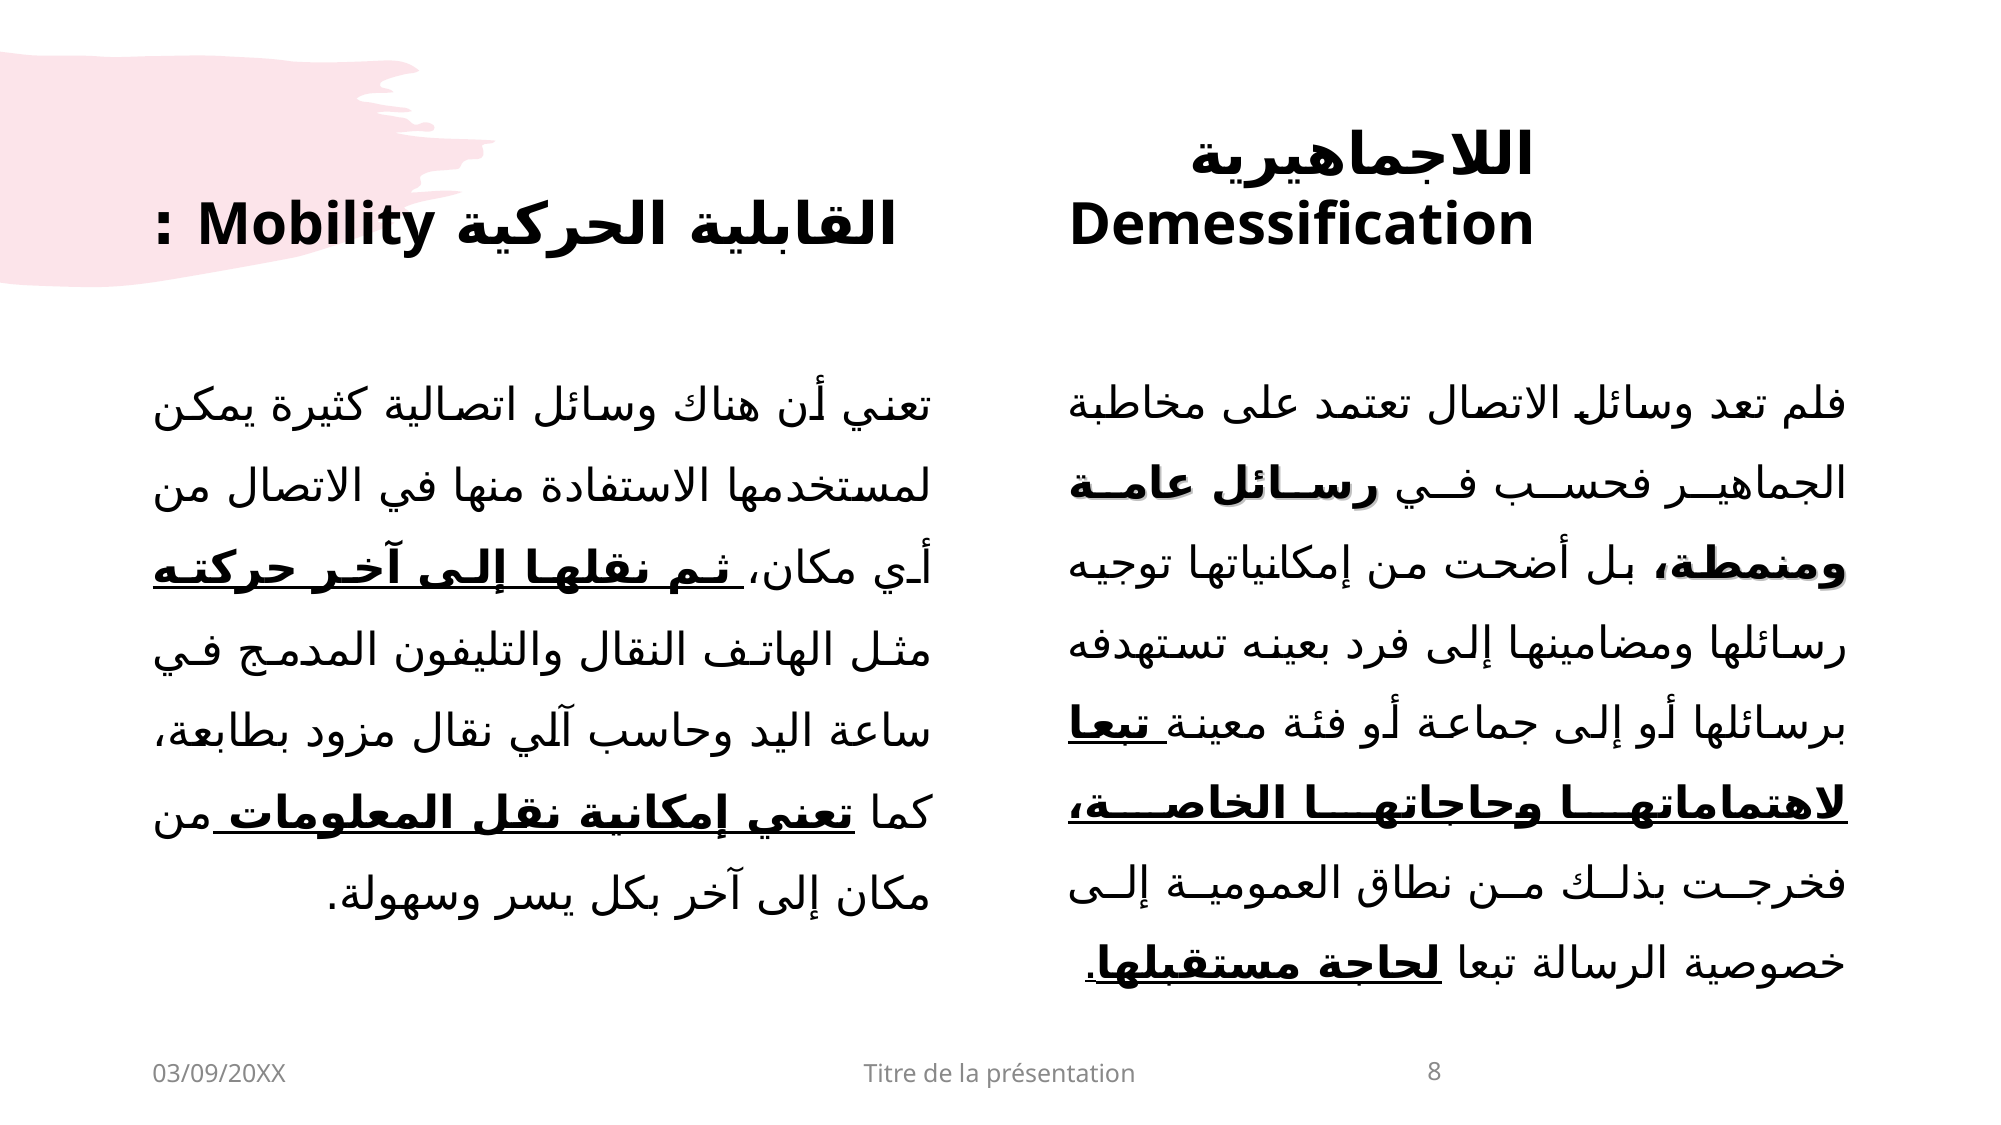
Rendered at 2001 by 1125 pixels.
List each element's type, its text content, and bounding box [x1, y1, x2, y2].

list القابلية الحركية Mobility : [137, 67, 948, 264]
text_box ‹#› [1412, 1042, 1863, 1103]
list تعني أن هناك وسائل اتصالية كثيرة يمكن لمستخدمها الاستفادة منها في الاتصال من أي مكان، ثم نقلها إلى آخر حركته مثل الهاتف النقال والتليفون المدمج في ساعة اليد وحاسب آلي نقال مزود بطابعة، كما تعني إمكانية نقل المعلومات من مكان إلى آخر بكل يسر وسهولة. [137, 339, 948, 1016]
list فلم تعد وسائل الاتصال تعتمد على مخاطبة الجماهير فحسب في رسائل عامة ومنمطة، بل أضحت من إمكانياتها توجيه رسائلها ومضامينها إلى فرد بعينه تستهدفه برسائلها أو إلى جماعة أو فئة معينة تبعا لاهتماماتها وحاجاتها الخاصة، فخرجت بذلك من نطاق العمومية إلى خصوصية الرسالة تبعا لحاجة مستقبلها. [1053, 339, 1864, 1016]
list اللاجماهيرية Demessification [1053, 67, 1864, 264]
text_box 03/09/20XX [137, 1042, 588, 1103]
text_box Titre de la présentation [662, 1042, 1338, 1103]
